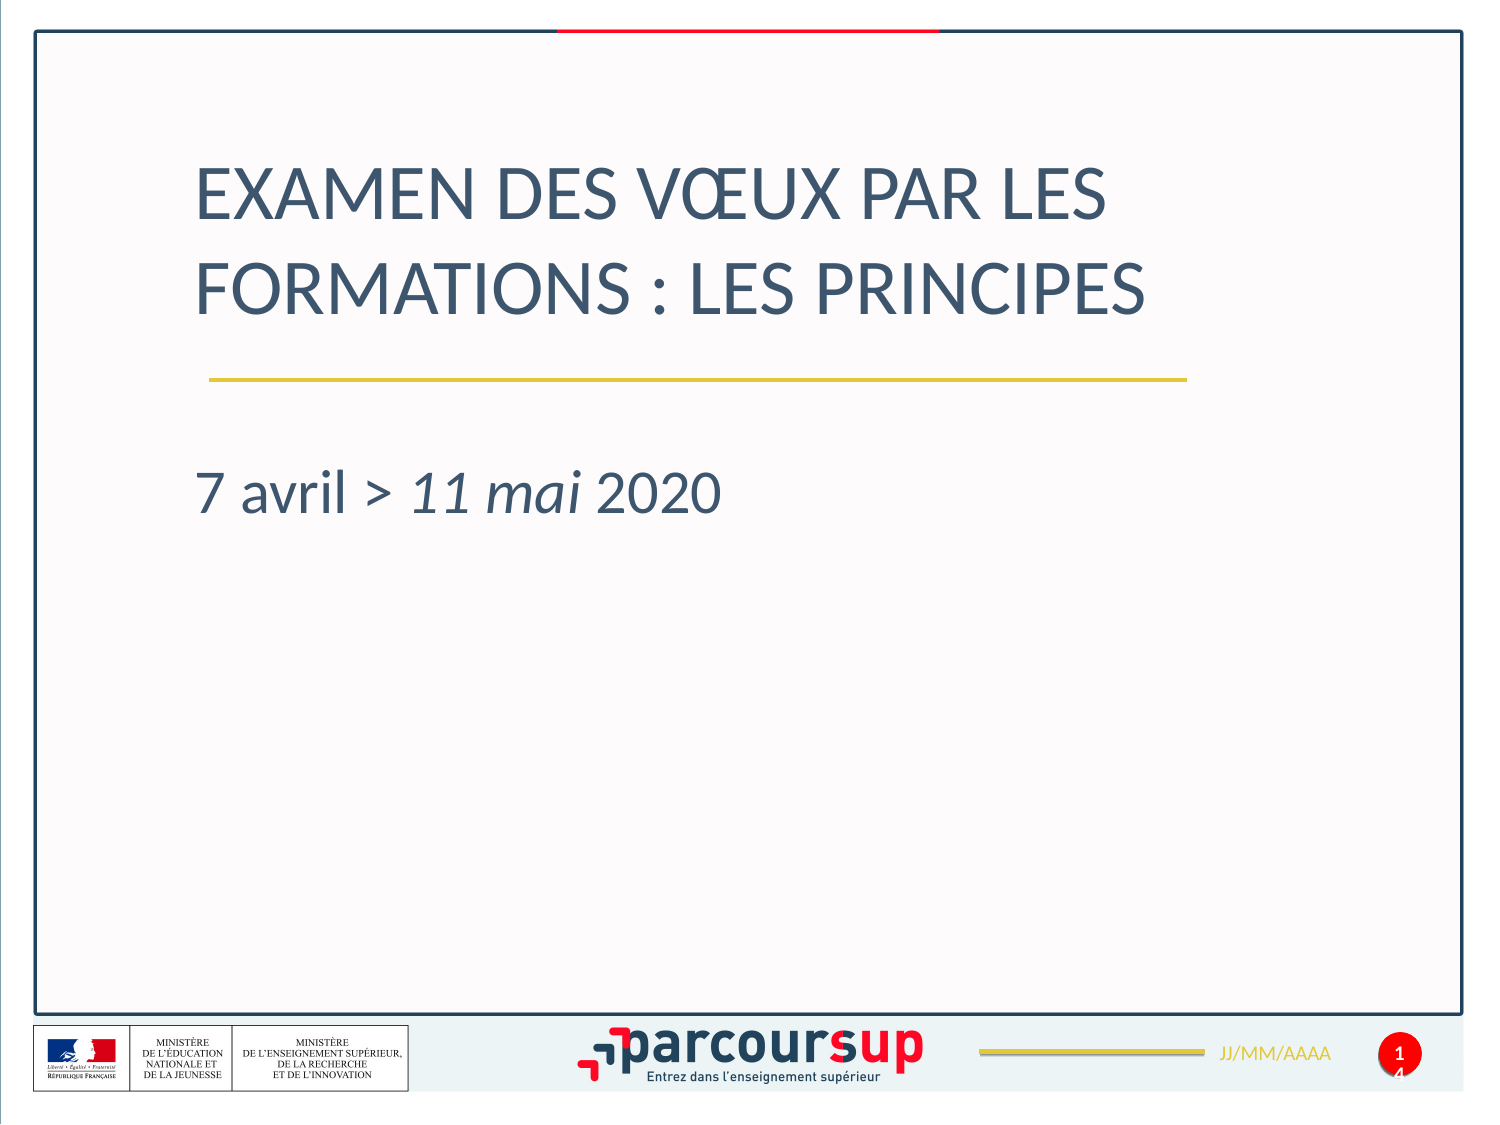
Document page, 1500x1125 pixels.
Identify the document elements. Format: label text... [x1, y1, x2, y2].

title EXAMEN DES VŒUX PAR LES FORMATIONS : LES PRINCIPES [179, 70, 1457, 400]
slide_number <numéro> [1379, 1030, 1423, 1074]
list 7 avril > 11 mai 2020 [179, 443, 1411, 634]
picture [0, 0, 1499, 1124]
